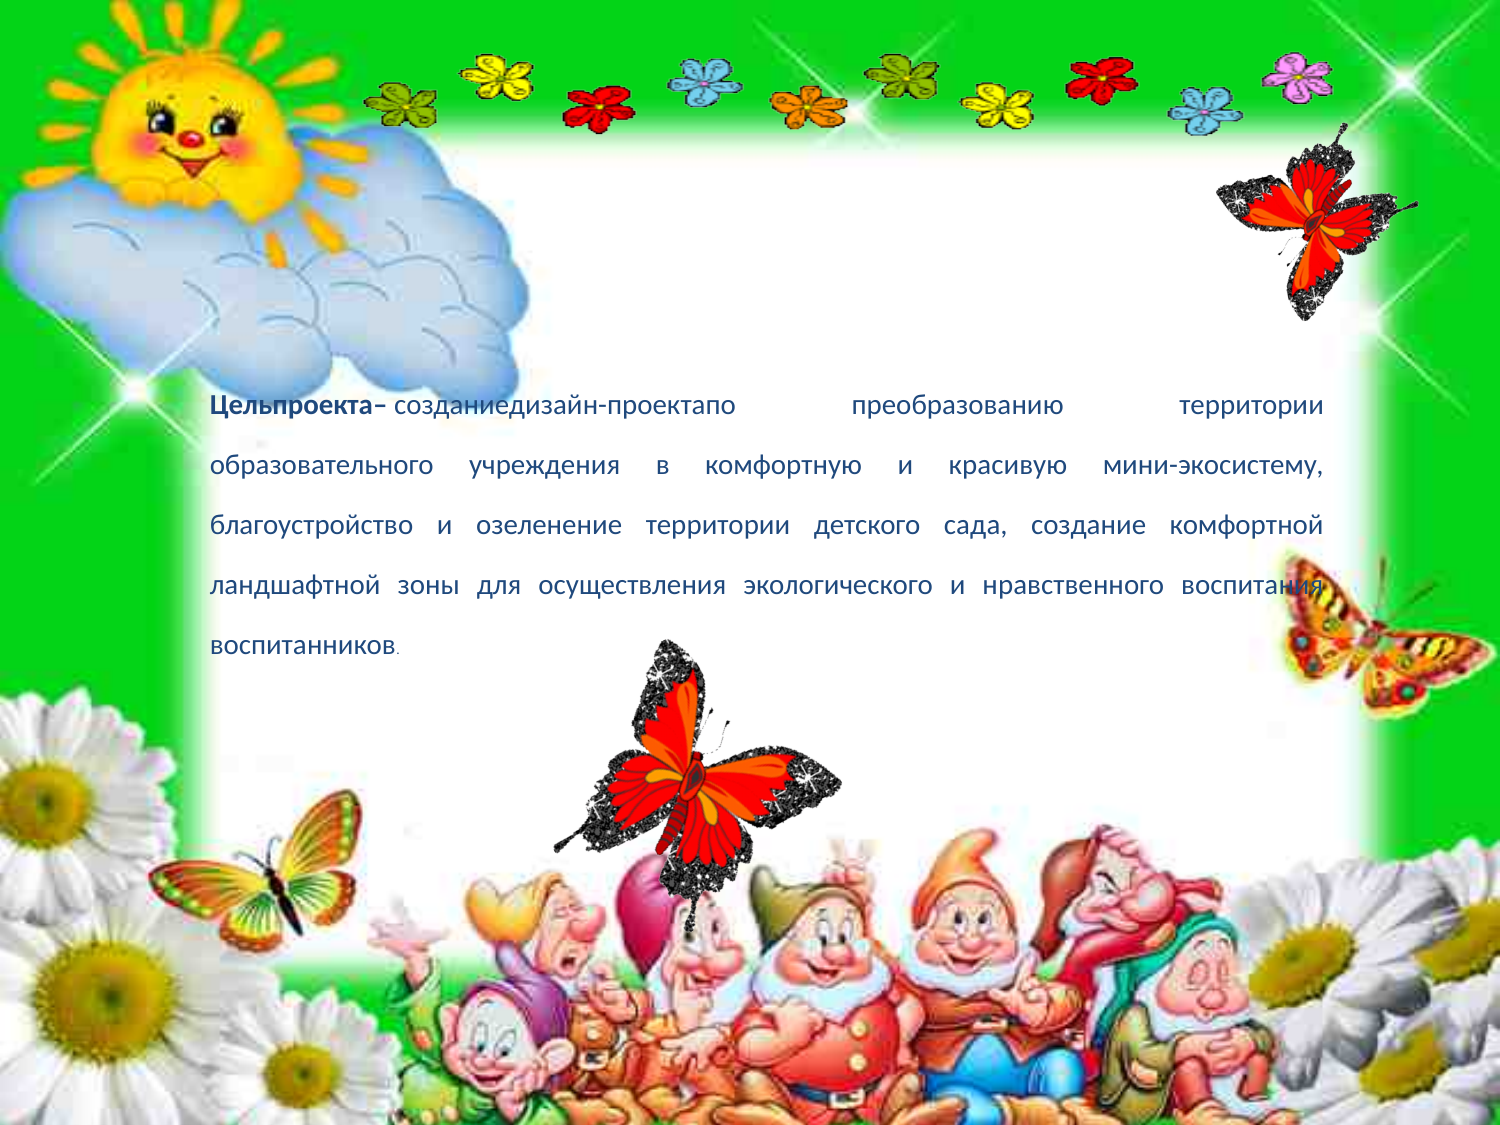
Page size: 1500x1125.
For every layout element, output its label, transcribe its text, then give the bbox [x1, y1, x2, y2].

text_box Цельпроекта– созданиедизайн-проектапо преобразованию территории образовательного учреждения в комфортную и красивую мини-экосистему, благоустройство и озеленение территории детского сада, создание комфортной ландшафтной зоны для осуществления экологического и нравственного воспитания воспитанников. [194, 356, 1341, 672]
picture [0, 0, 1500, 1125]
